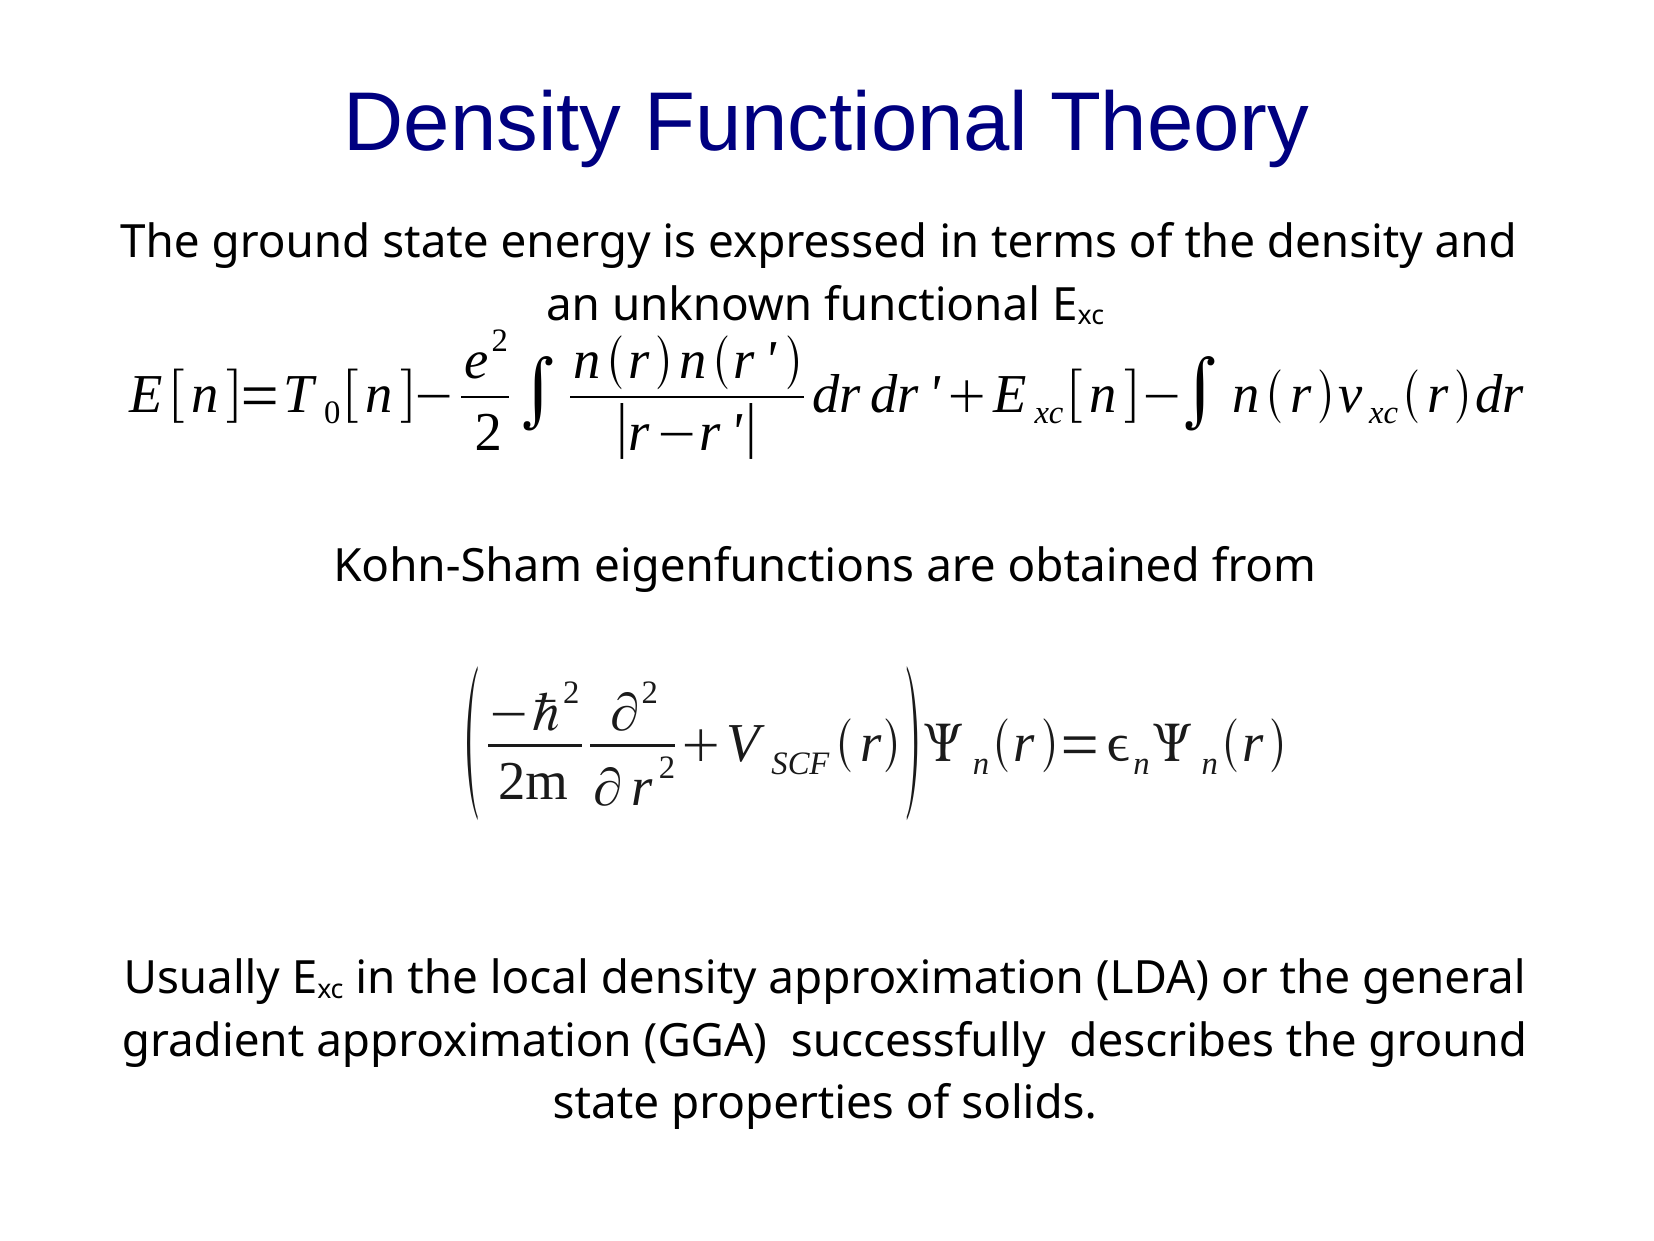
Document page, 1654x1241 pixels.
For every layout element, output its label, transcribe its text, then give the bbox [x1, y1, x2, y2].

chart [450, 665, 1301, 826]
title Density Functional Theory [82, 56, 1571, 188]
text_box Usually Exc in the local density approximation (LDA) or the general gradient approximation (GGA) successfully describes the ground state properties of solids. [75, 937, 1576, 1133]
text_box Kohn-Sham eigenfunctions are obtained from [37, 525, 1613, 666]
chart [112, 343, 1538, 462]
text_box The ground state energy is expressed in terms of the density and an unknown functional Exc [37, 201, 1613, 343]
